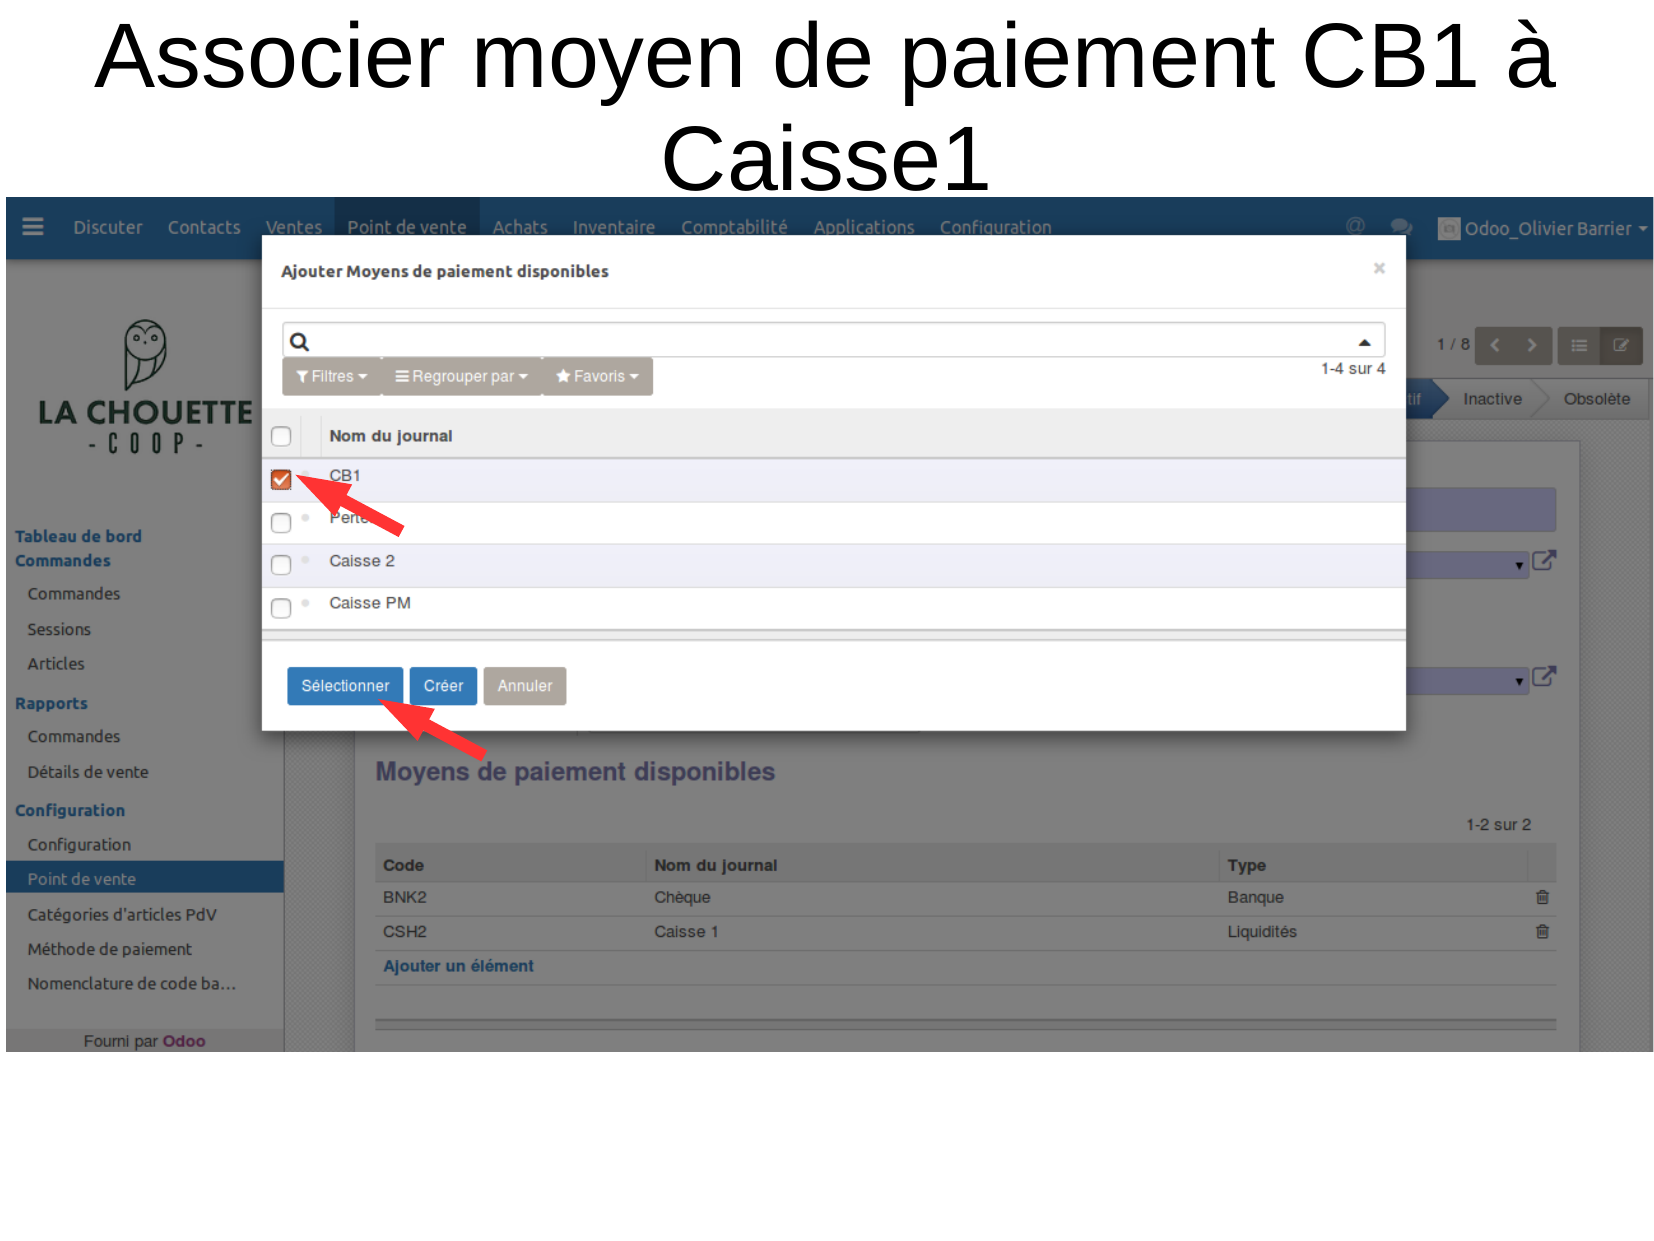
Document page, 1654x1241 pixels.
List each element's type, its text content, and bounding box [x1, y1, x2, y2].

title Associer moyen de paiement CB1 à Caisse1 [82, 4, 1571, 197]
picture [6, 197, 1654, 1053]
